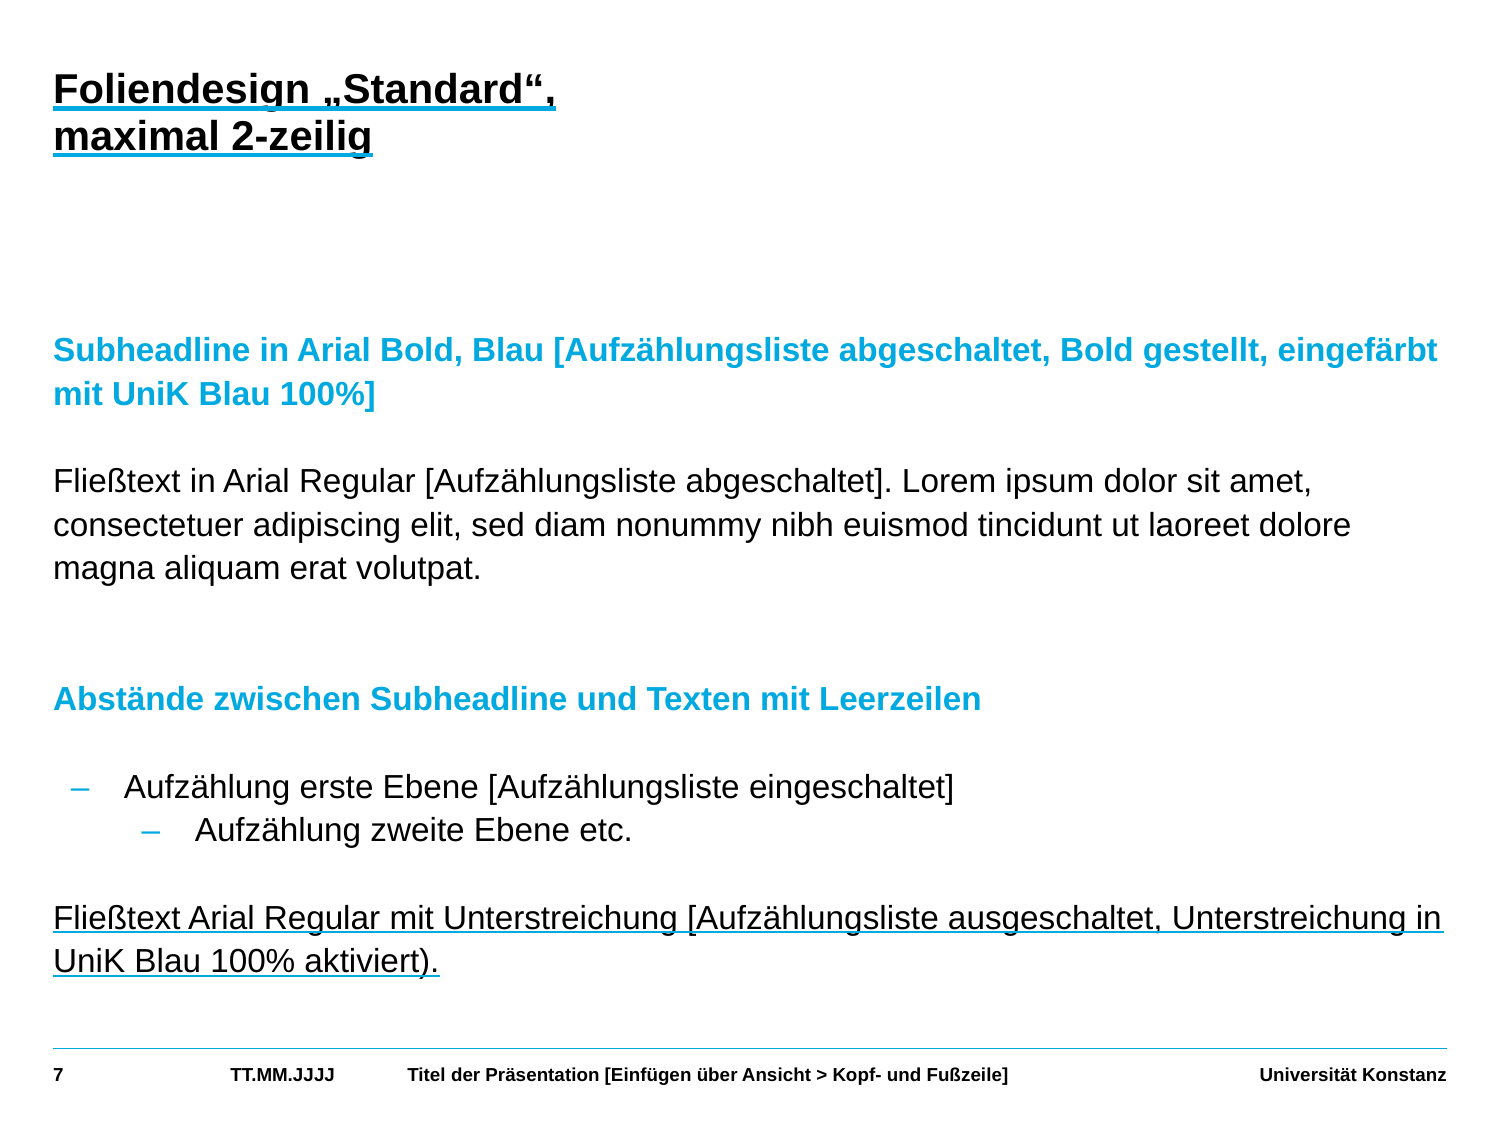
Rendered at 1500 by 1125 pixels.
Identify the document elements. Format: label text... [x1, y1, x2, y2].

list Subheadline in Arial Bold, Blau [Aufzählungsliste abgeschaltet, Bold gestellt, eingefärbt mit UniK Blau 100%] Fließtext in Arial Regular [Aufzählungsliste abgeschaltet]. Lorem ipsum dolor sit amet, consectetuer adipiscing elit, sed diam nonummy nibh euismod tincidunt ut laoreet dolore magna aliquam erat volutpat. Abstände zwischen Subheadline und Texten mit Leerzeilen Aufzählung erste Ebene [Aufzählungsliste eingeschaltet] Aufzählung zweite Ebene etc. Fließtext Arial Regular mit Unterstreichung [Aufzählungsliste ausgeschaltet, Unterstreichung in UniK Blau 100% aktiviert). [53, 325, 1447, 1012]
title Foliendesign „Standard“, maximal 2-zeilig [53, 66, 1447, 244]
